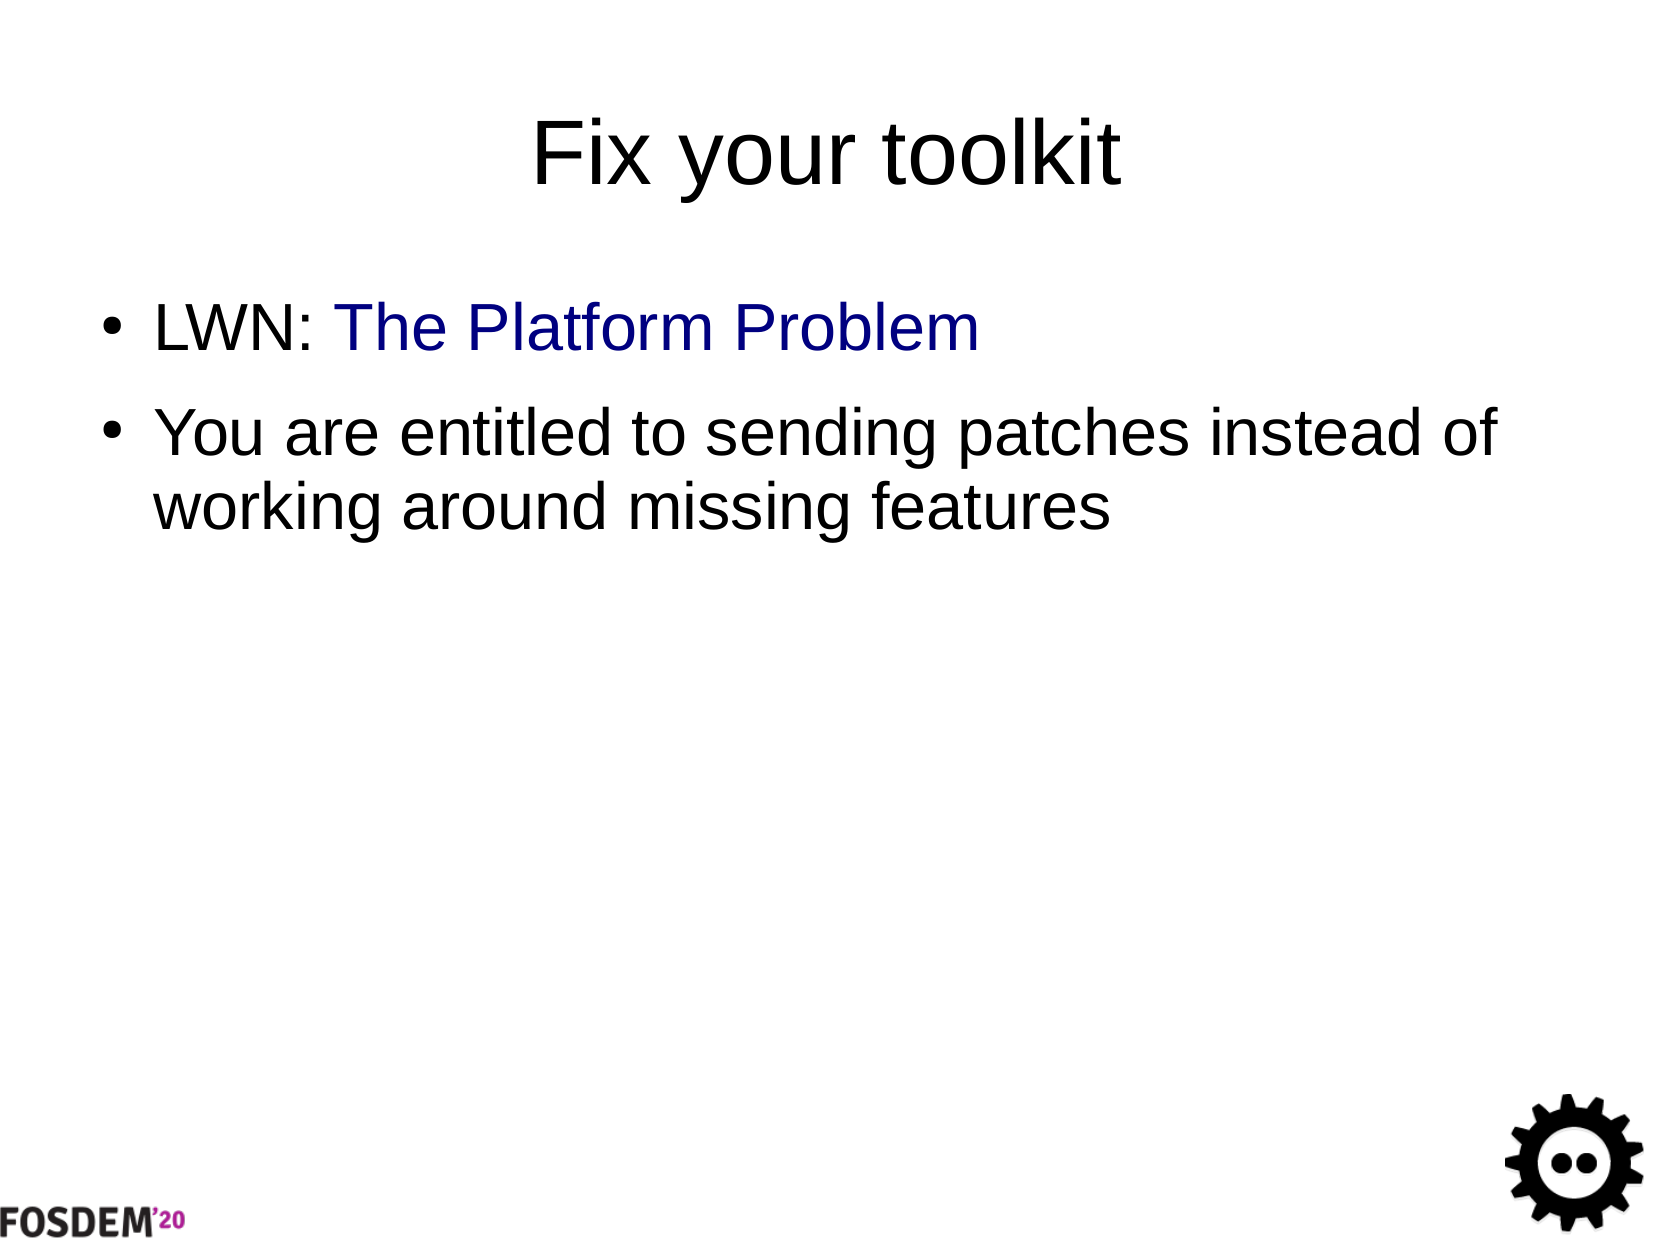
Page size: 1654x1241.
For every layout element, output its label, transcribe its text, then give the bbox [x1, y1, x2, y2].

picture [0, 1202, 188, 1241]
title Fix your toolkit [82, 49, 1571, 257]
list LWN: The Platform Problem You are entitled to sending patches instead of working around missing features [82, 290, 1571, 1010]
picture [1505, 1094, 1648, 1235]
